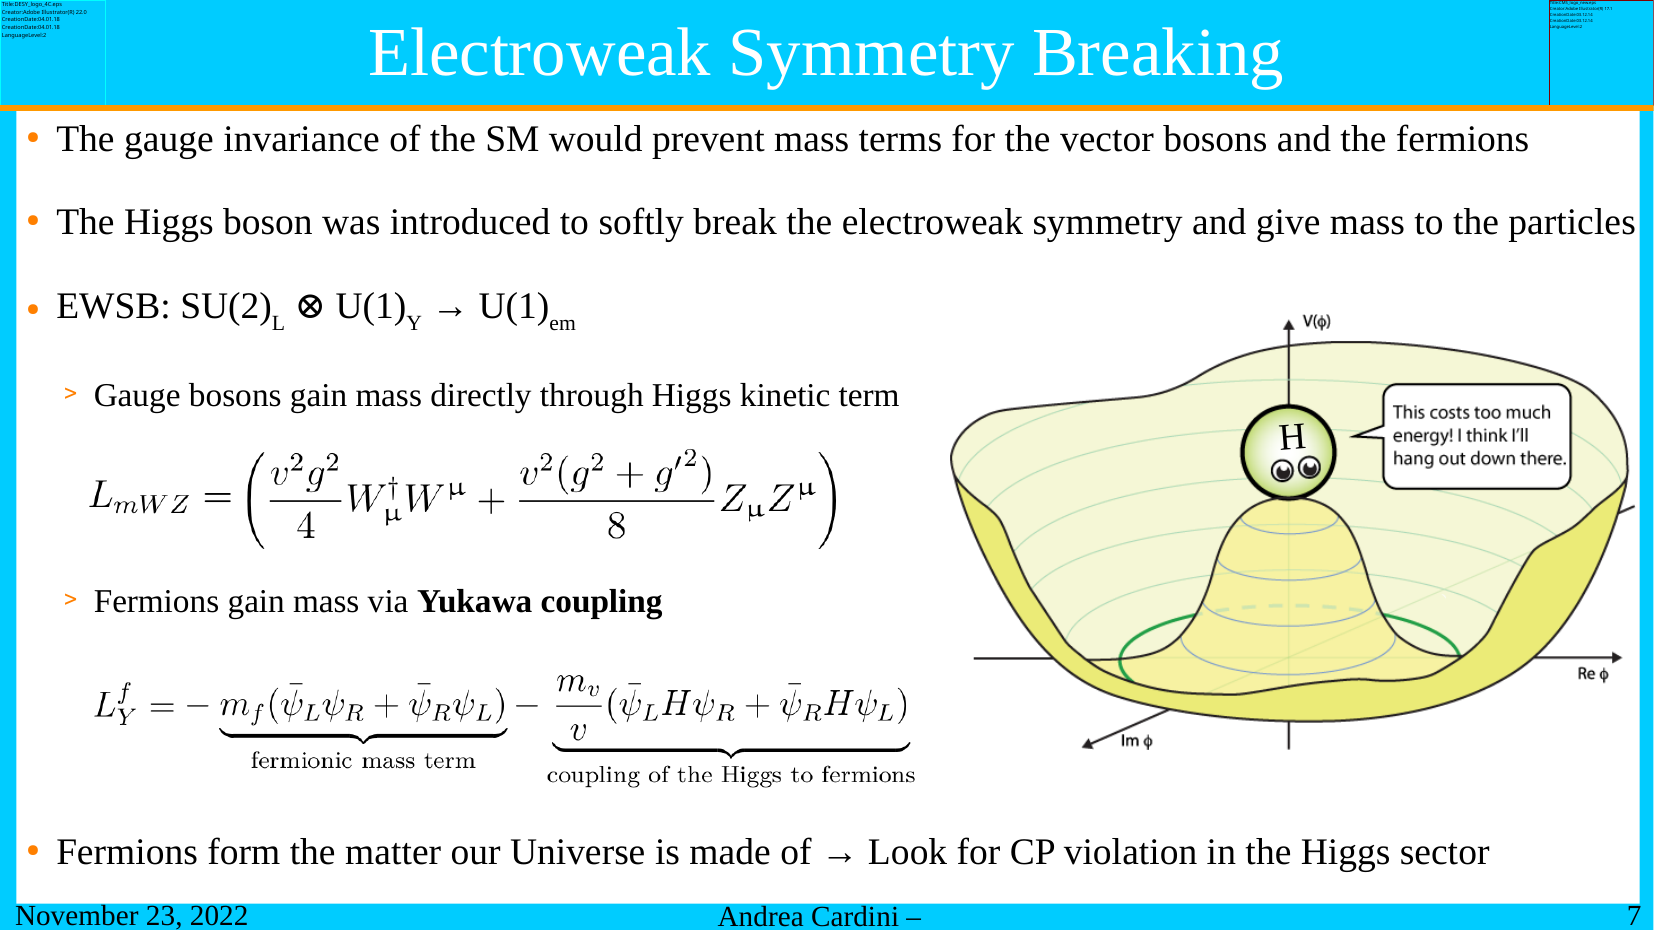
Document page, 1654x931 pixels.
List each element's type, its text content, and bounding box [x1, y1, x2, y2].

text_box Η [1261, 399, 1401, 468]
picture [949, 314, 1636, 751]
list The gauge invariance of the SM would prevent mass terms for the vector bosons and the fermions The Higgs boson was introduced to softly break the electroweak symmetry and give mass to the particles EWSB: SU(2)L ⊗ U(1)Y → U(1)em Gauge bosons gain mass directly through Higgs kinetic term Fermions gain mass via Yukawa coupling Fermions form the matter our Universe is made of → Look for CP violation in the Higgs sector [0, 111, 1654, 931]
title Electroweak Symmetry Breaking [14, 0, 1640, 106]
